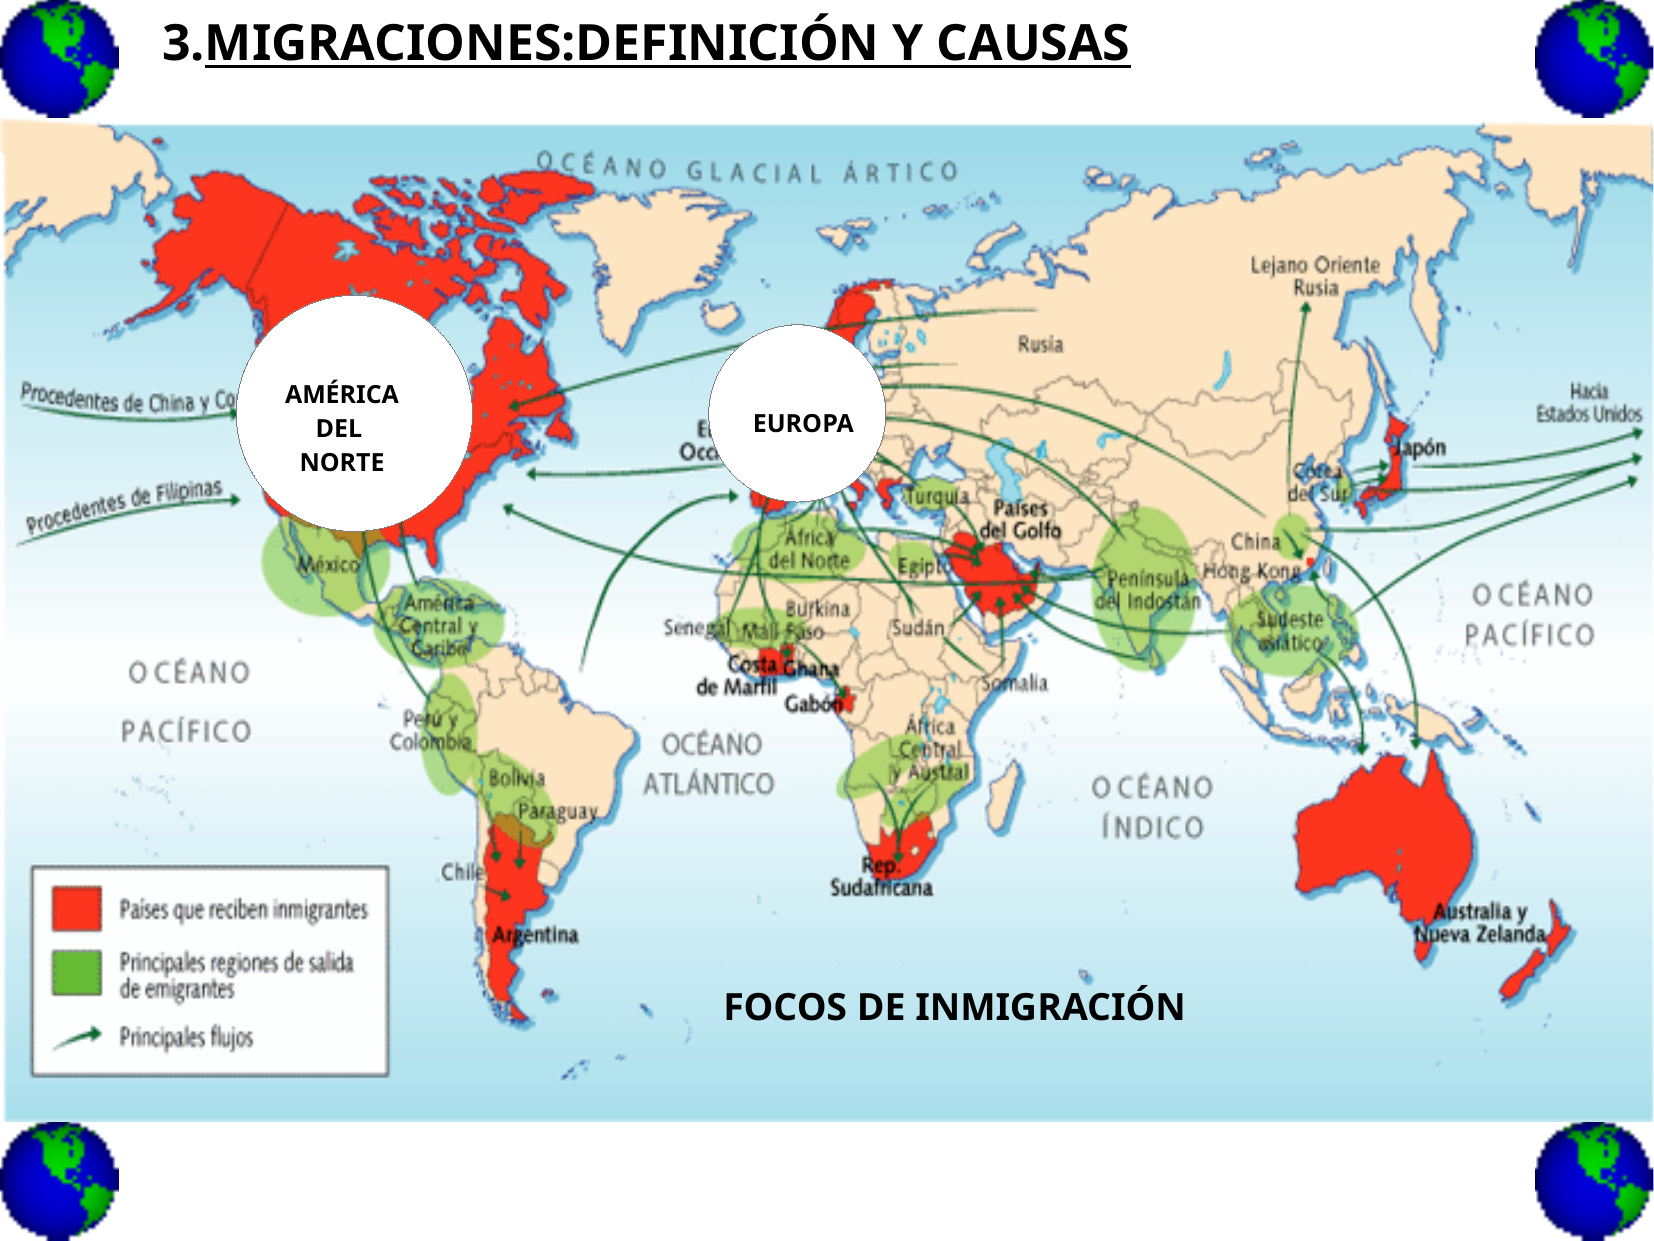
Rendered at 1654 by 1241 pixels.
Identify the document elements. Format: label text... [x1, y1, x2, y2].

text_box 3.MIGRACIONES:DEFINICIÓN Y CAUSAS [147, 0, 1272, 76]
picture [0, 0, 1654, 1241]
text_box FOCOS DE INMIGRACIÓN [708, 972, 1256, 1032]
text_box [708, 324, 886, 503]
text_box [236, 295, 473, 532]
text_box AMÉRICA DEL NORTE [270, 369, 428, 473]
text_box EUROPA [738, 398, 881, 443]
